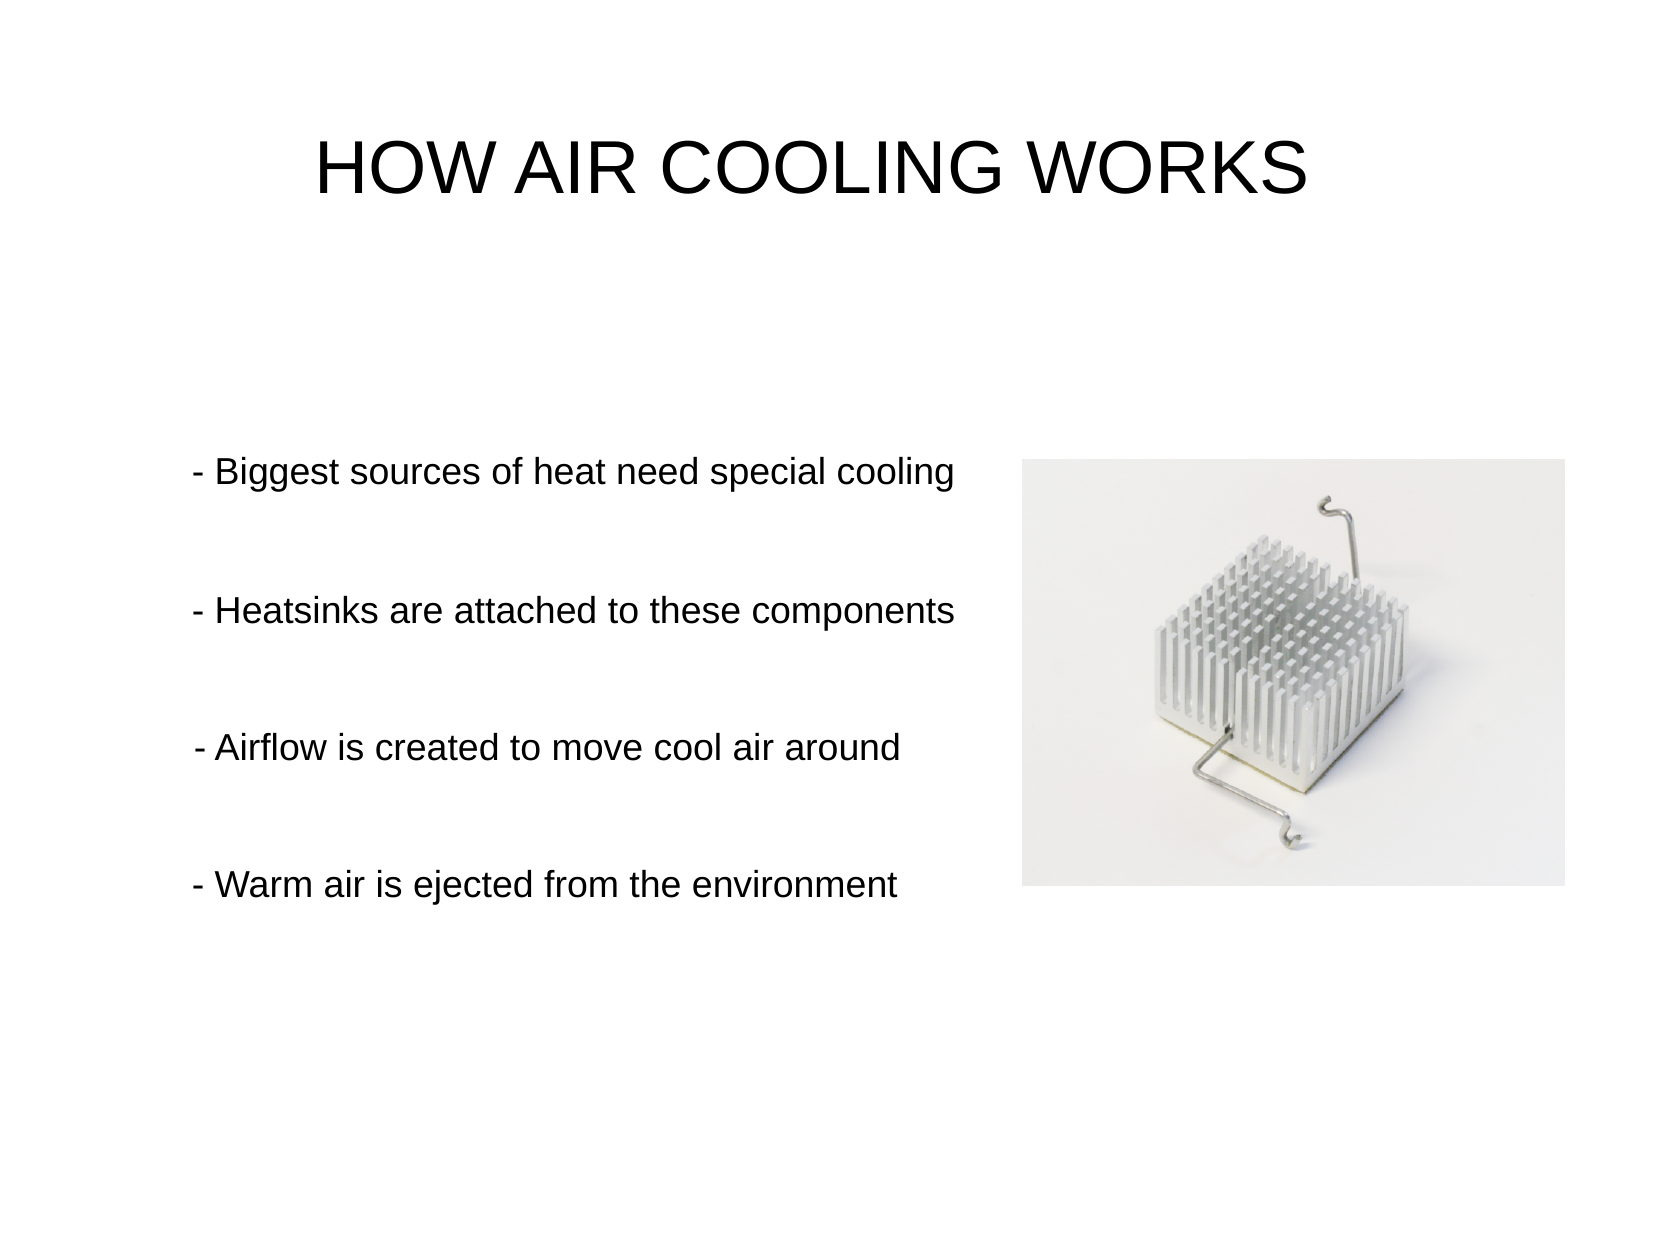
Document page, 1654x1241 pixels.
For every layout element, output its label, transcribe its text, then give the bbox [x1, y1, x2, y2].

text_box HOW AIR COOLING WORKS [147, 118, 1477, 217]
text_box - Airflow is created to move cool air around [179, 719, 1022, 777]
text_box - Warm air is ejected from the environment [177, 856, 1034, 914]
text_box - Heatsinks are attached to these components [177, 582, 1022, 639]
text_box - Biggest sources of heat need special cooling [177, 442, 1329, 500]
picture [1022, 459, 1565, 886]
